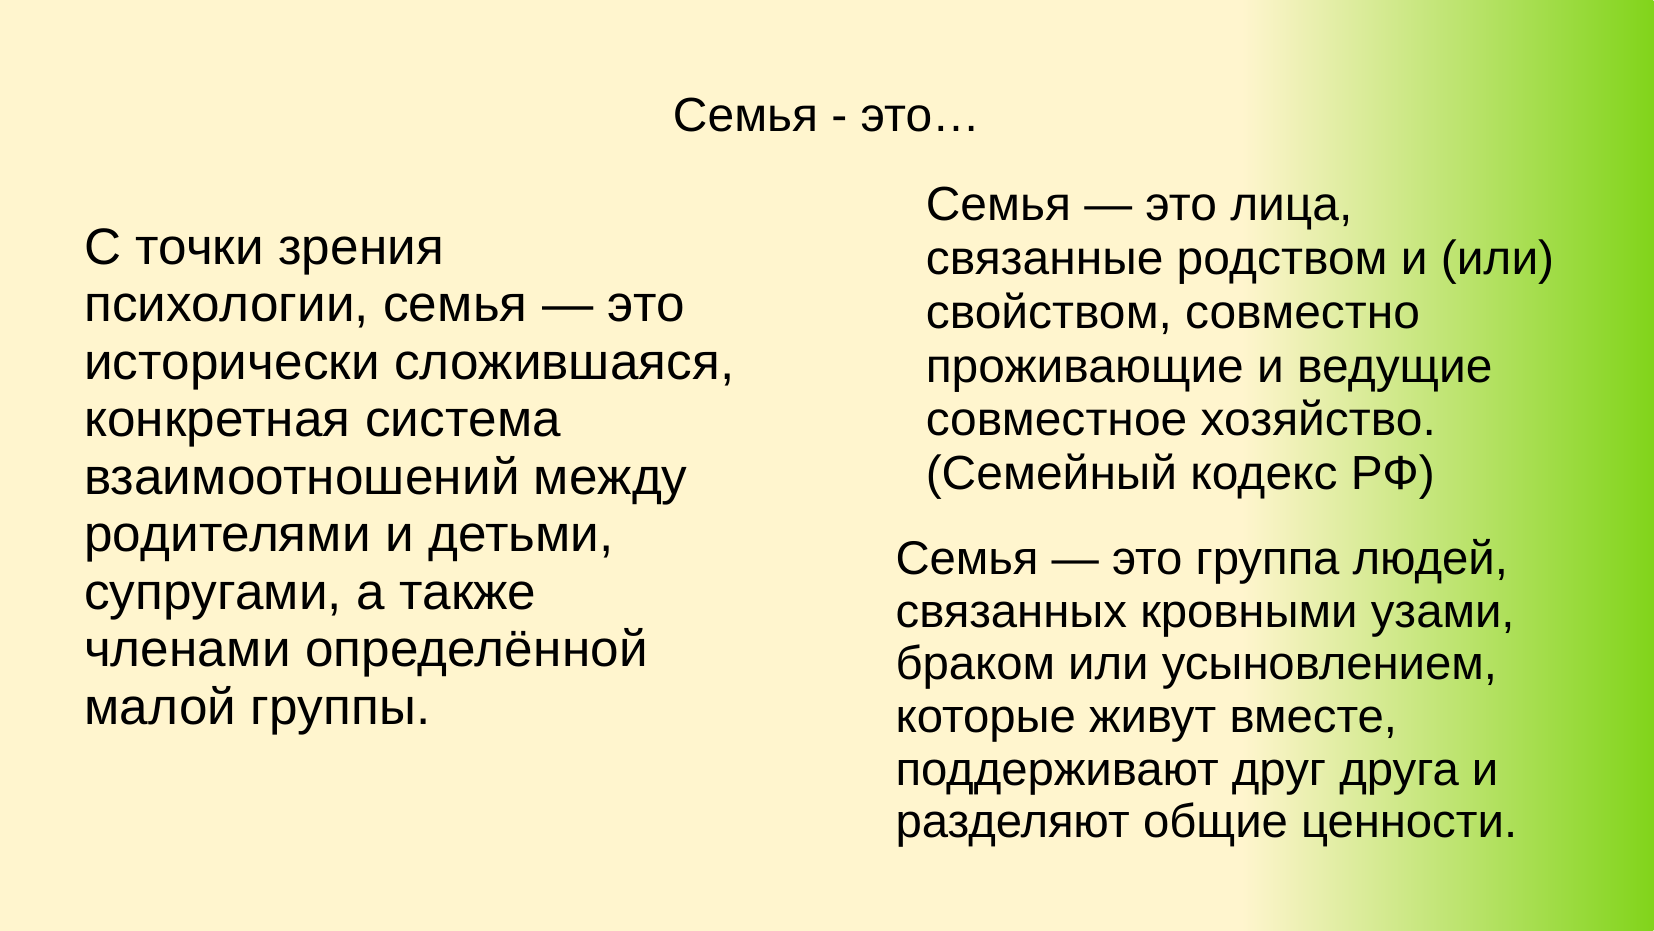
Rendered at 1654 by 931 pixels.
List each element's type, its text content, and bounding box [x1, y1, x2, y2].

title Семья - это… [82, 37, 1571, 193]
list Семья — это группа людей, связанных кровными узами, браком или усыновлением, которые живут вместе, поддерживают друг друга и разделяют общие ценности. [845, 531, 1595, 857]
list С точки зрения психологии, семья — это исторически сложившаяся, конкретная система взаимоотношений между родителями и детьми, супругами, а также членами определённой малой группы. [29, 217, 739, 758]
list Семья — это лица, связанные родством и (или) свойством, совместно проживающие и ведущие совместное хозяйство. (Семейный кодекс РФ) [874, 193, 1565, 502]
